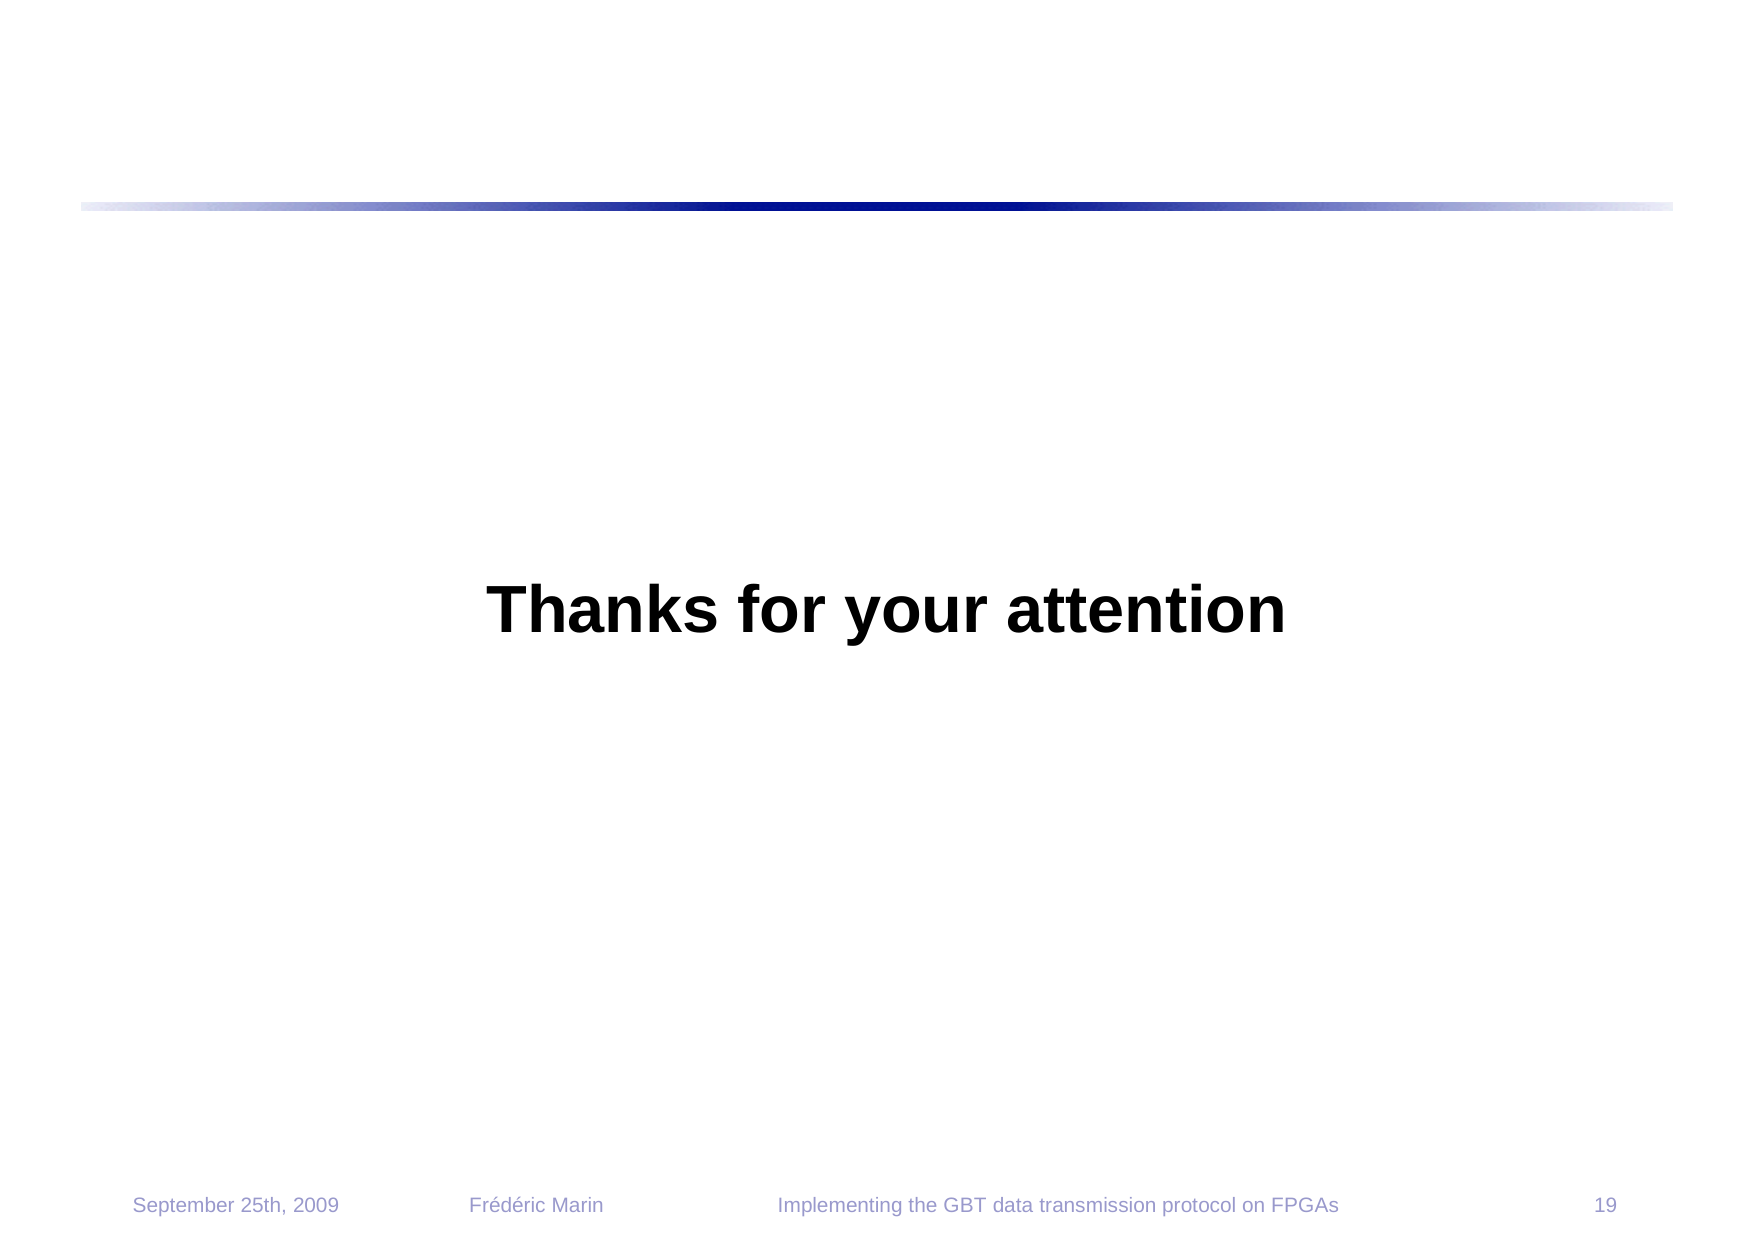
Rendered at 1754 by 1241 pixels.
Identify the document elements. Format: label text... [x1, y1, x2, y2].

picture [81, 202, 1673, 211]
title Thanks for your attention [90, 531, 1684, 689]
